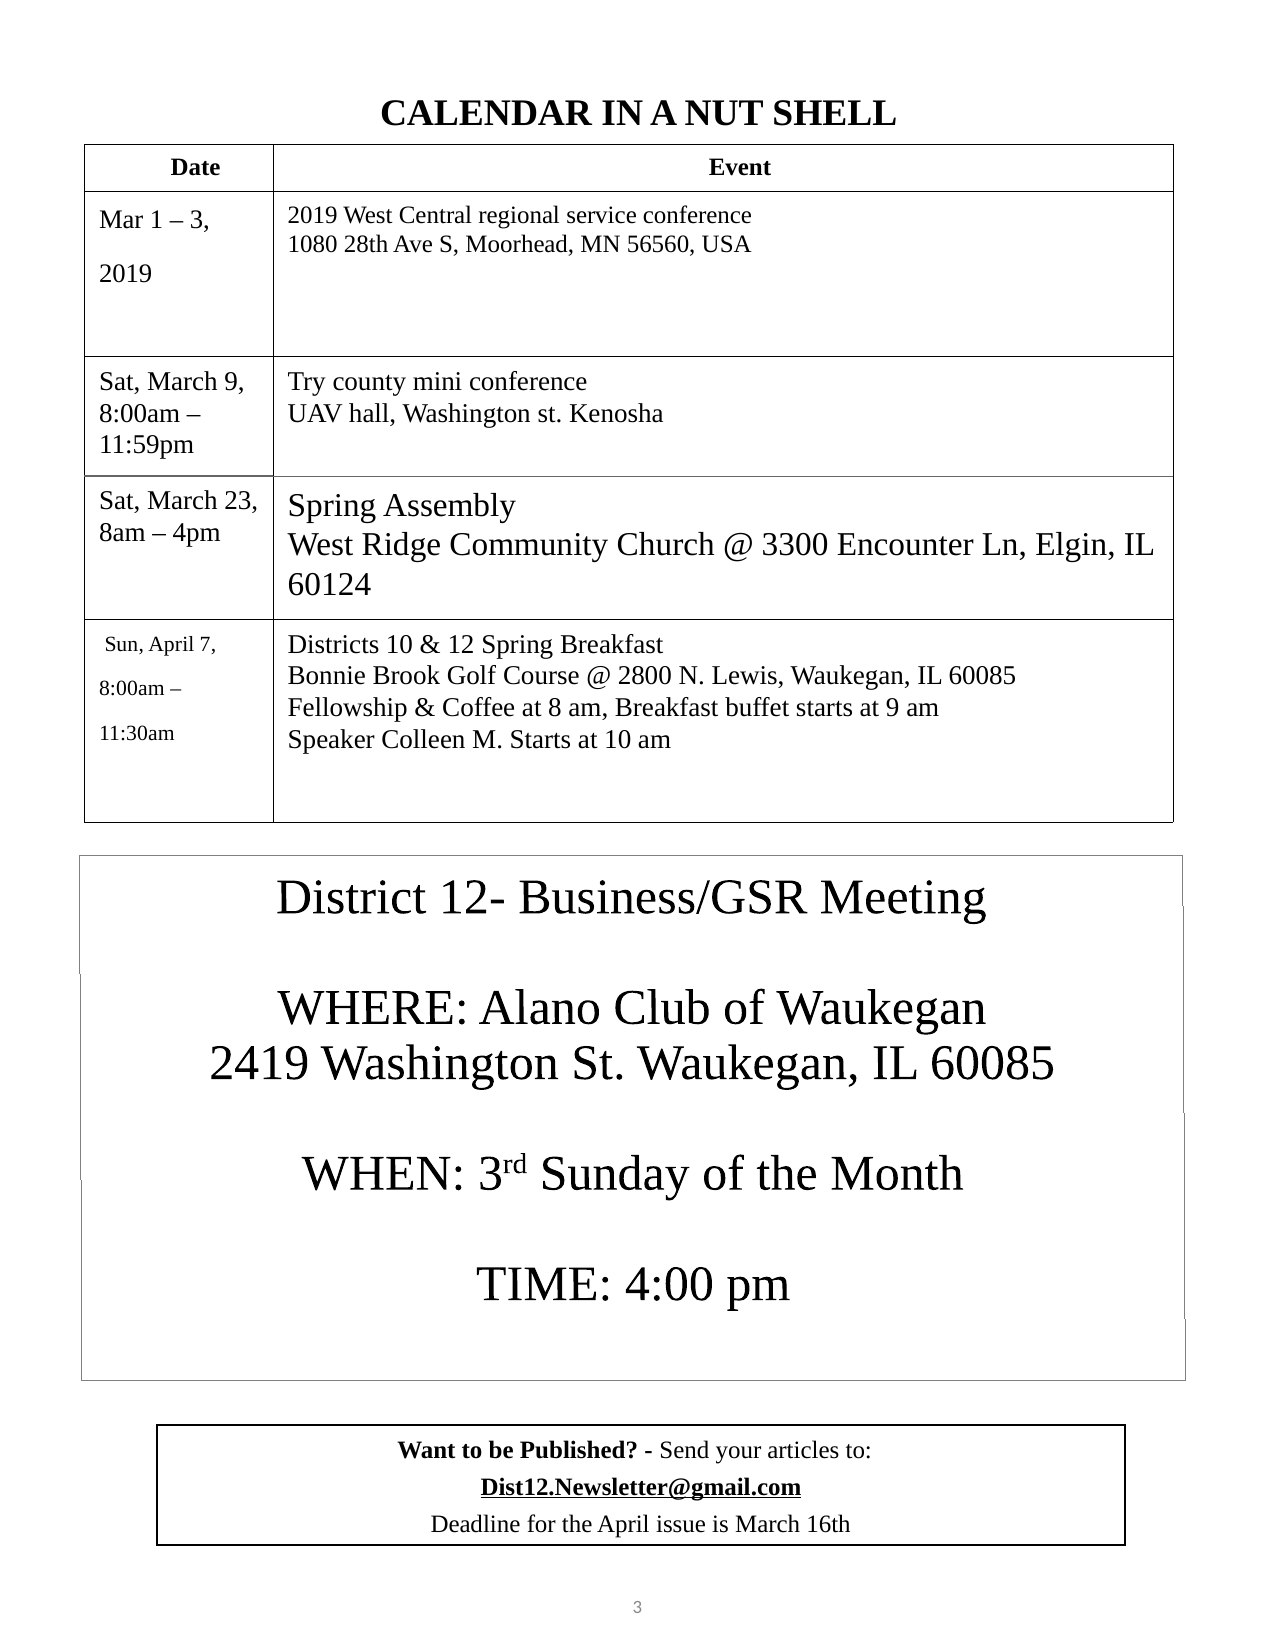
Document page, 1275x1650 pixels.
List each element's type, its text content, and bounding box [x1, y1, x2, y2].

table_cell Date [85, 145, 273, 191]
table_header CALENDAR IN A NUT SHELL [274, 84, 1173, 144]
table_cell 2019 West Central regional service conference 1080 28th Ave S, Moorhead, MN 56560, USA [274, 192, 1173, 356]
table_cell Event [274, 145, 1173, 191]
text_box District 12- Business/GSR Meeting WHERE: Alano Club of Waukegan 2419 Washington St. Waukegan, IL 60085 WHEN: 3rd Sunday of the Month TIME: 4:00 pm [79, 855, 1186, 1381]
table_cell Sat, March 9, 8:00am – 11:59pm [85, 357, 273, 475]
table_cell Districts 10 & 12 Spring Breakfast Bonnie Brook Golf Course @ 2800 N. Lewis, Waukegan, IL 60085 Fellowship & Coffee at 8 am, Breakfast buffet starts at 9 am Speaker Colleen M. Starts at 10 am [274, 620, 1173, 822]
table_cell Try county mini conference UAV hall, Washington st. Kenosha [274, 357, 1173, 476]
table_cell Spring Assembly West Ridge Community Church @ 3300 Encounter Ln, Elgin, IL 60124 [274, 477, 1173, 619]
text_box Want to be Published? - Send your articles to: Dist12.Newsletter@gmail.com Deadline for the April issue is March 16th [157, 1424, 1126, 1546]
table_cell Sat, March 23, 8am – 4pm [85, 477, 273, 619]
table_header [85, 84, 273, 144]
text_box <number> [510, 1562, 764, 1650]
table_cell Mar 1 – 3, 2019 [85, 192, 273, 356]
table_cell Sun, April 7, 8:00am – 11:30am [85, 620, 273, 822]
